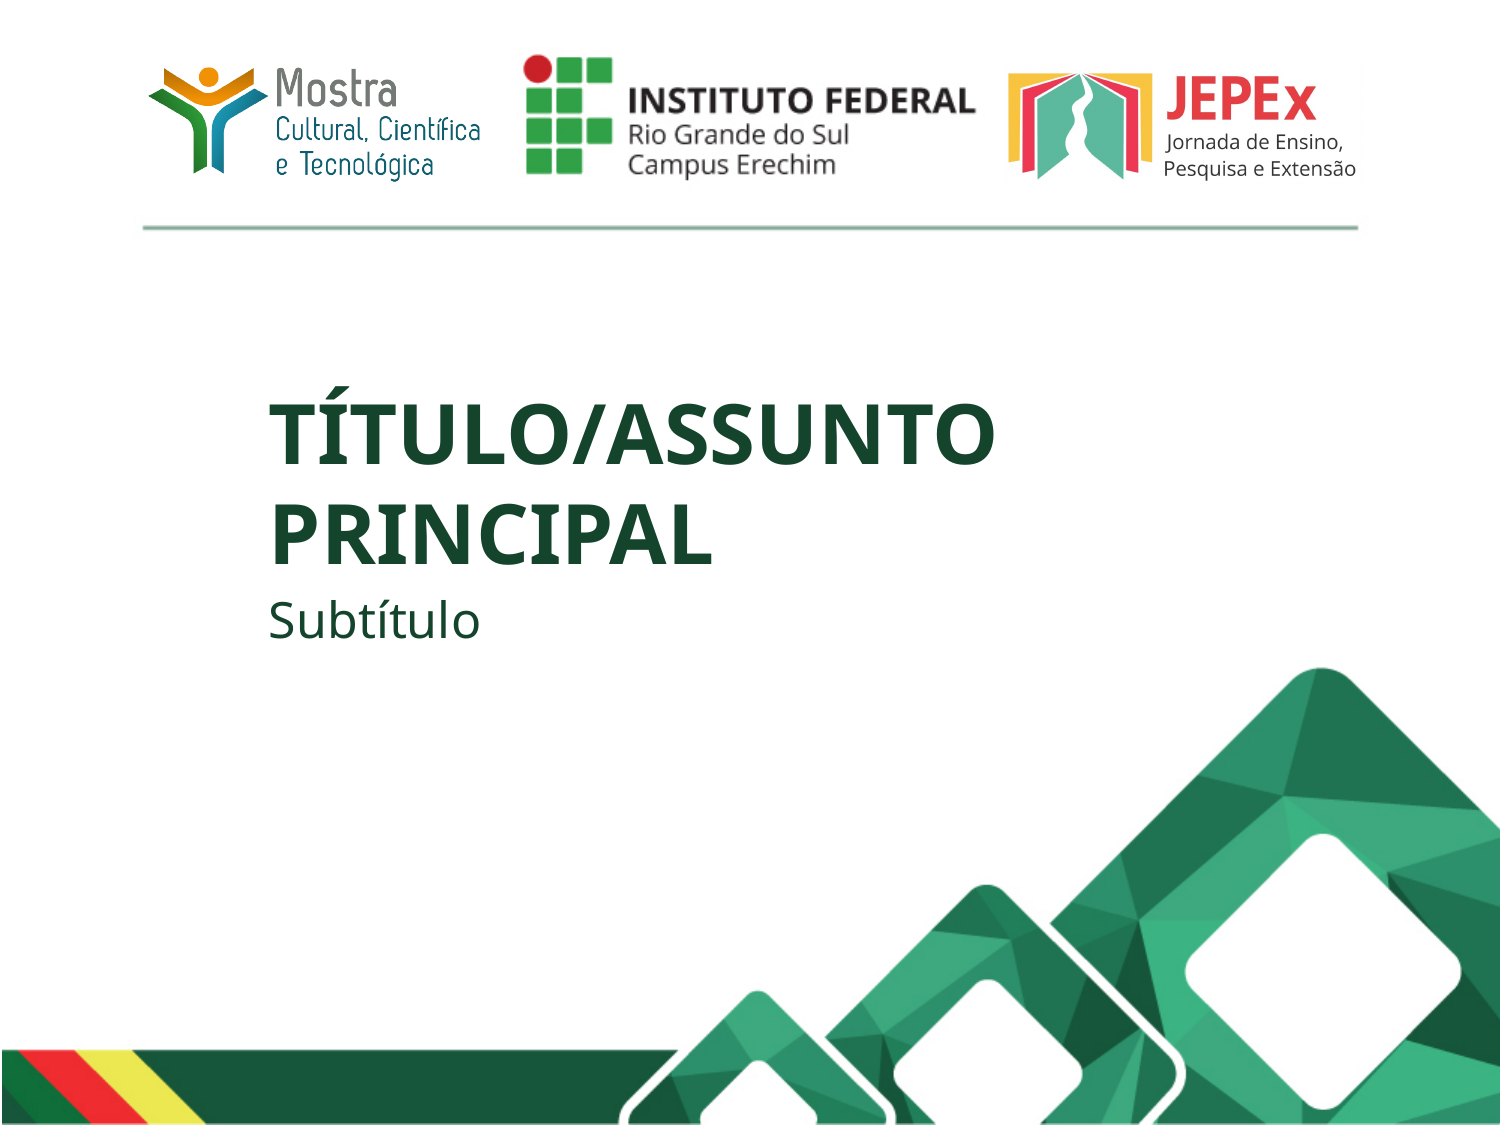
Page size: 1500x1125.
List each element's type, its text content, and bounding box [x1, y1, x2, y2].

picture [2, 0, 1500, 1125]
text_box Subtítulo [253, 581, 1282, 657]
text_box TÍTULO/ASSUNTO PRINCIPAL [253, 373, 1282, 581]
